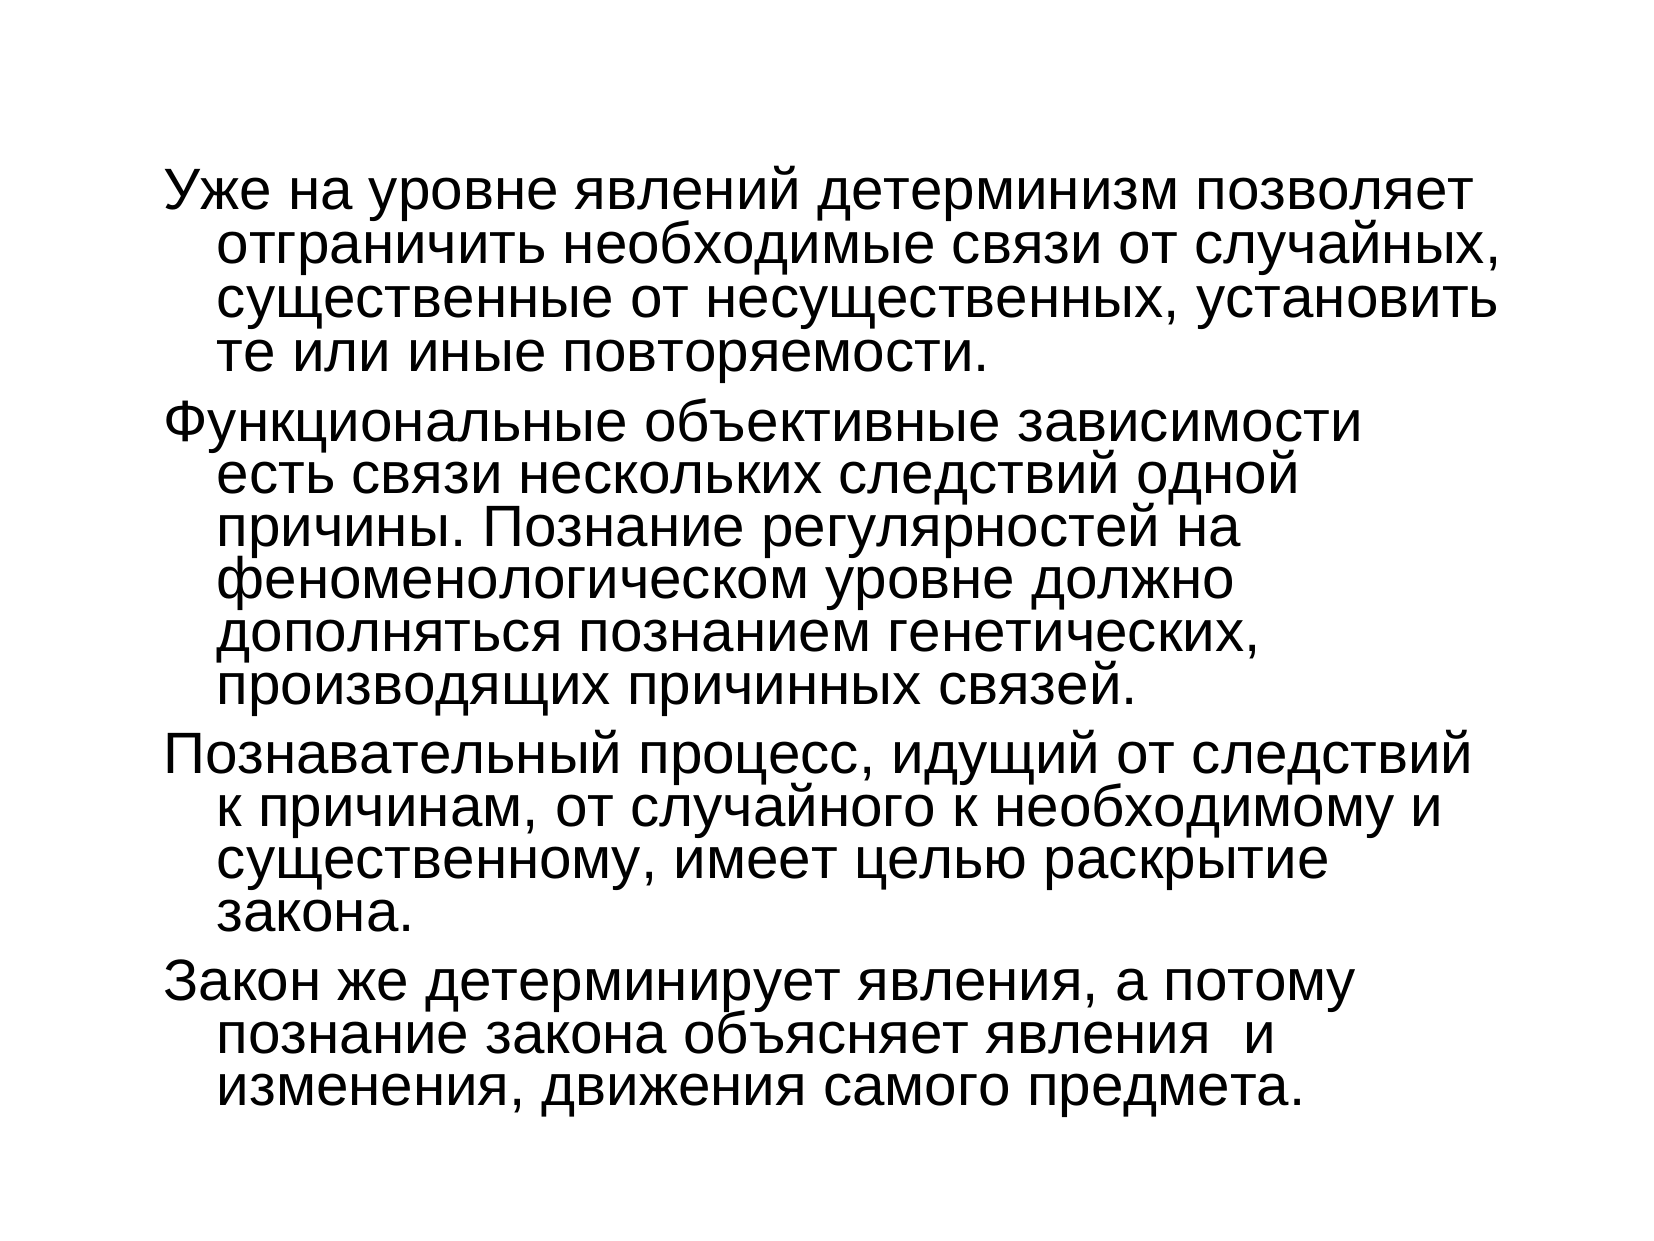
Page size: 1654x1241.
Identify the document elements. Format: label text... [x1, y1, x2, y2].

text_box Уже на уровне явлений детерминизм позволяет отграничить необходимые связи от случайных, существенные от несущественных, установить те или иные повторяемости. Функциональные объективные зависимости есть связи нескольких следствий одной причины. Познание регулярностей на феноменологическом уровне должно дополняться познанием генетических, производящих причинных связей. Познавательный процесс, идущий от следствий к причинам, от случайного к необходимому и существенному, имеет целью раскрытие закона. Закон же детерминирует явления, а потому познание закона объясняет явления и изменения, движения самого предмета. [147, 159, 1524, 993]
